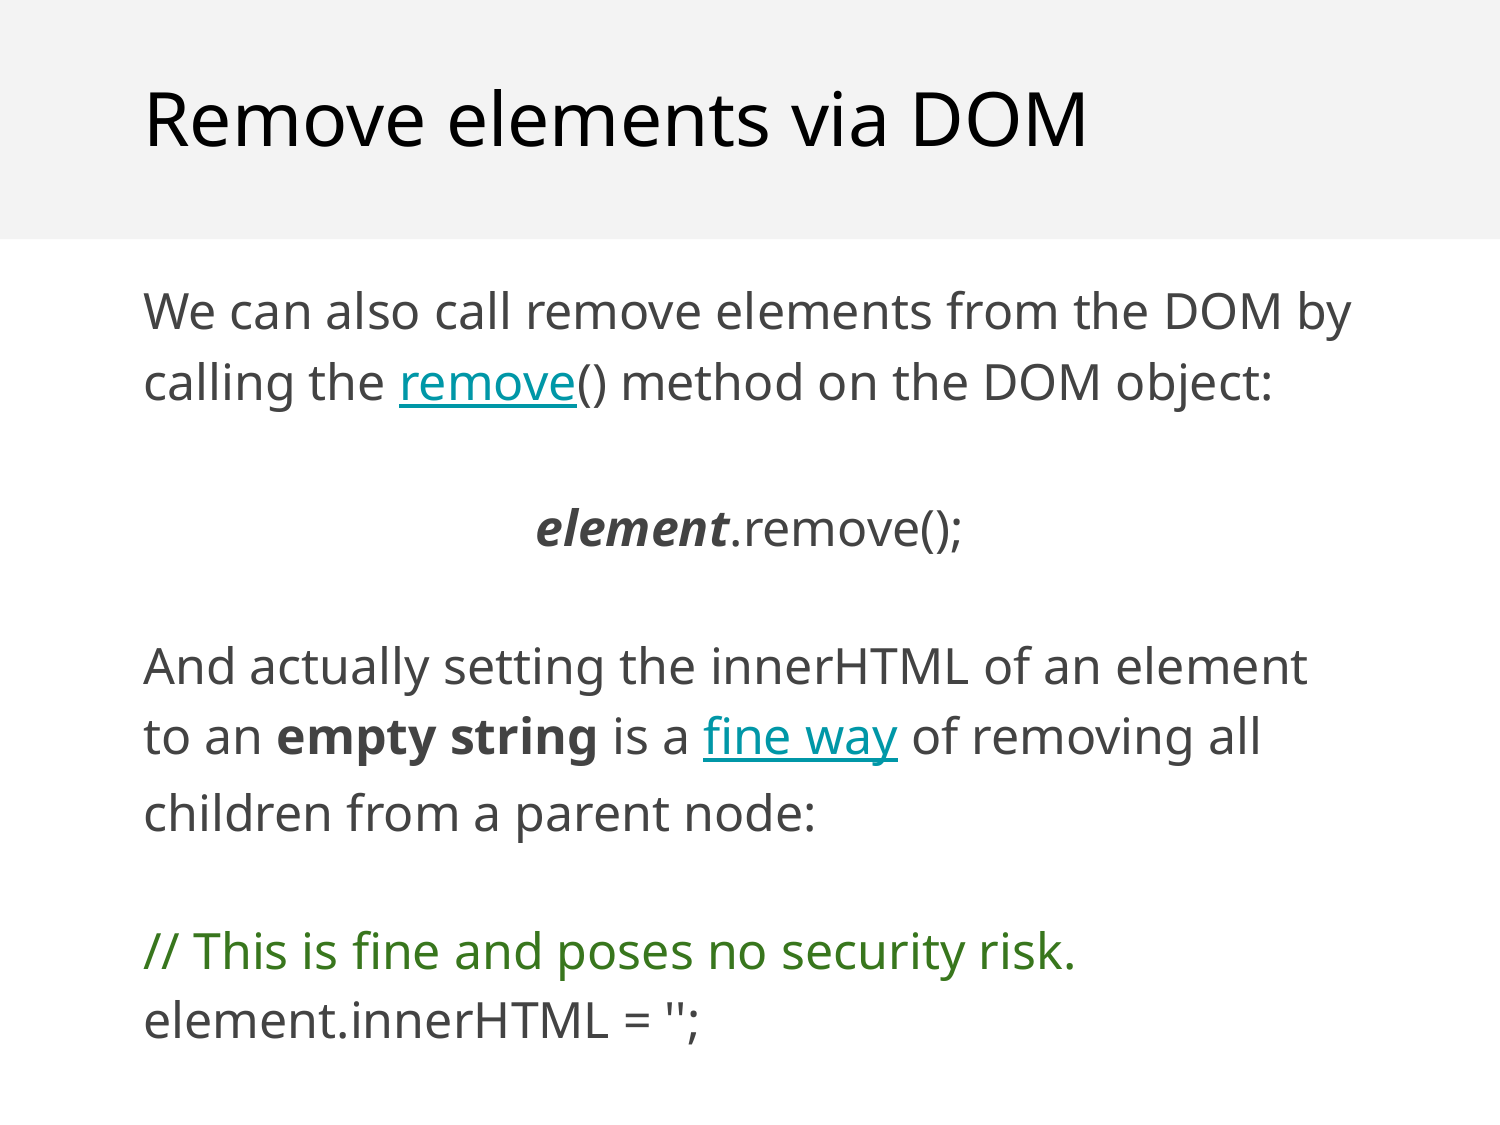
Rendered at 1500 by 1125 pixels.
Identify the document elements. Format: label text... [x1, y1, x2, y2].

title Remove elements via DOM [128, 56, 1372, 183]
list We can also call remove elements from the DOM by calling the remove() method on the DOM object: element.remove(); And actually setting the innerHTML of an element to an empty string is a fine way of removing all children from a parent node: // This is fine and poses no security risk. element.innerHTML = ''; [128, 255, 1372, 1004]
